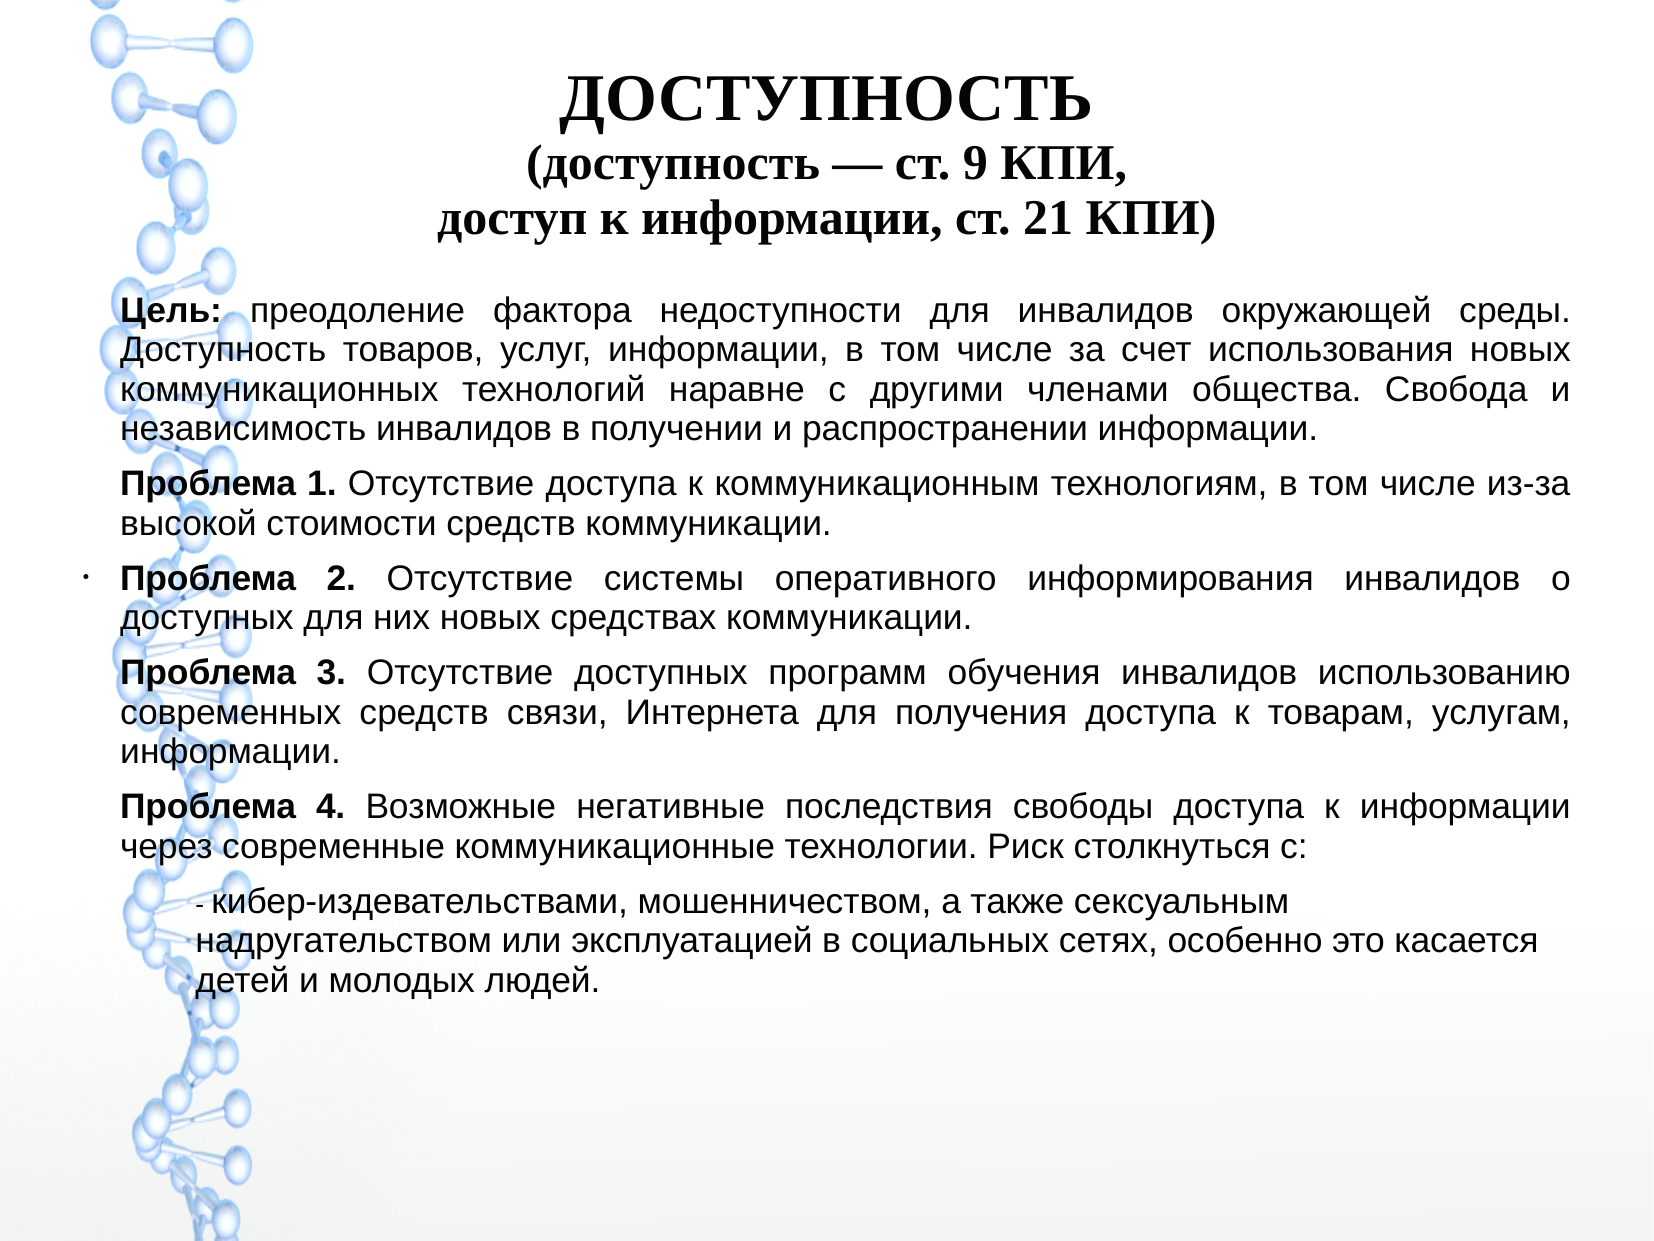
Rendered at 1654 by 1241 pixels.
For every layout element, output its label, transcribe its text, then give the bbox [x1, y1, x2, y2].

list Цель: преодоление фактора недоступности для инвалидов окружающей среды. Доступность товаров, услуг, информации, в том числе за счет использования новых коммуникационных технологий наравне с другими членами общества. Свобода и независимость инвалидов в получении и распространении информации. Проблема 1. Отсутствие доступа к коммуникационным технологиям, в том числе из-за высокой стоимости средств коммуникации. Проблема 2. Отсутствие системы оперативного информирования инвалидов о доступных для них новых средствах коммуникации. Проблема 3. Отсутствие доступных программ обучения инвалидов использованию современных средств связи, Интернета для получения доступа к товарам, услугам, информации. Проблема 4. Возможные негативные последствия свободы доступа к информации через современные коммуникационные технологии. Риск столкнуться с: - кибер-издевательствами, мошенничеством, а также сексуальным надругательством или эксплуатацией в социальных сетях, особенно это касается детей и молодых людей. [82, 290, 1571, 1010]
picture [0, 0, 1654, 1241]
title ДОСТУПНОСТЬ (доступность — ст. 9 КПИ, доступ к информации, ст. 21 КПИ) [82, 49, 1571, 257]
